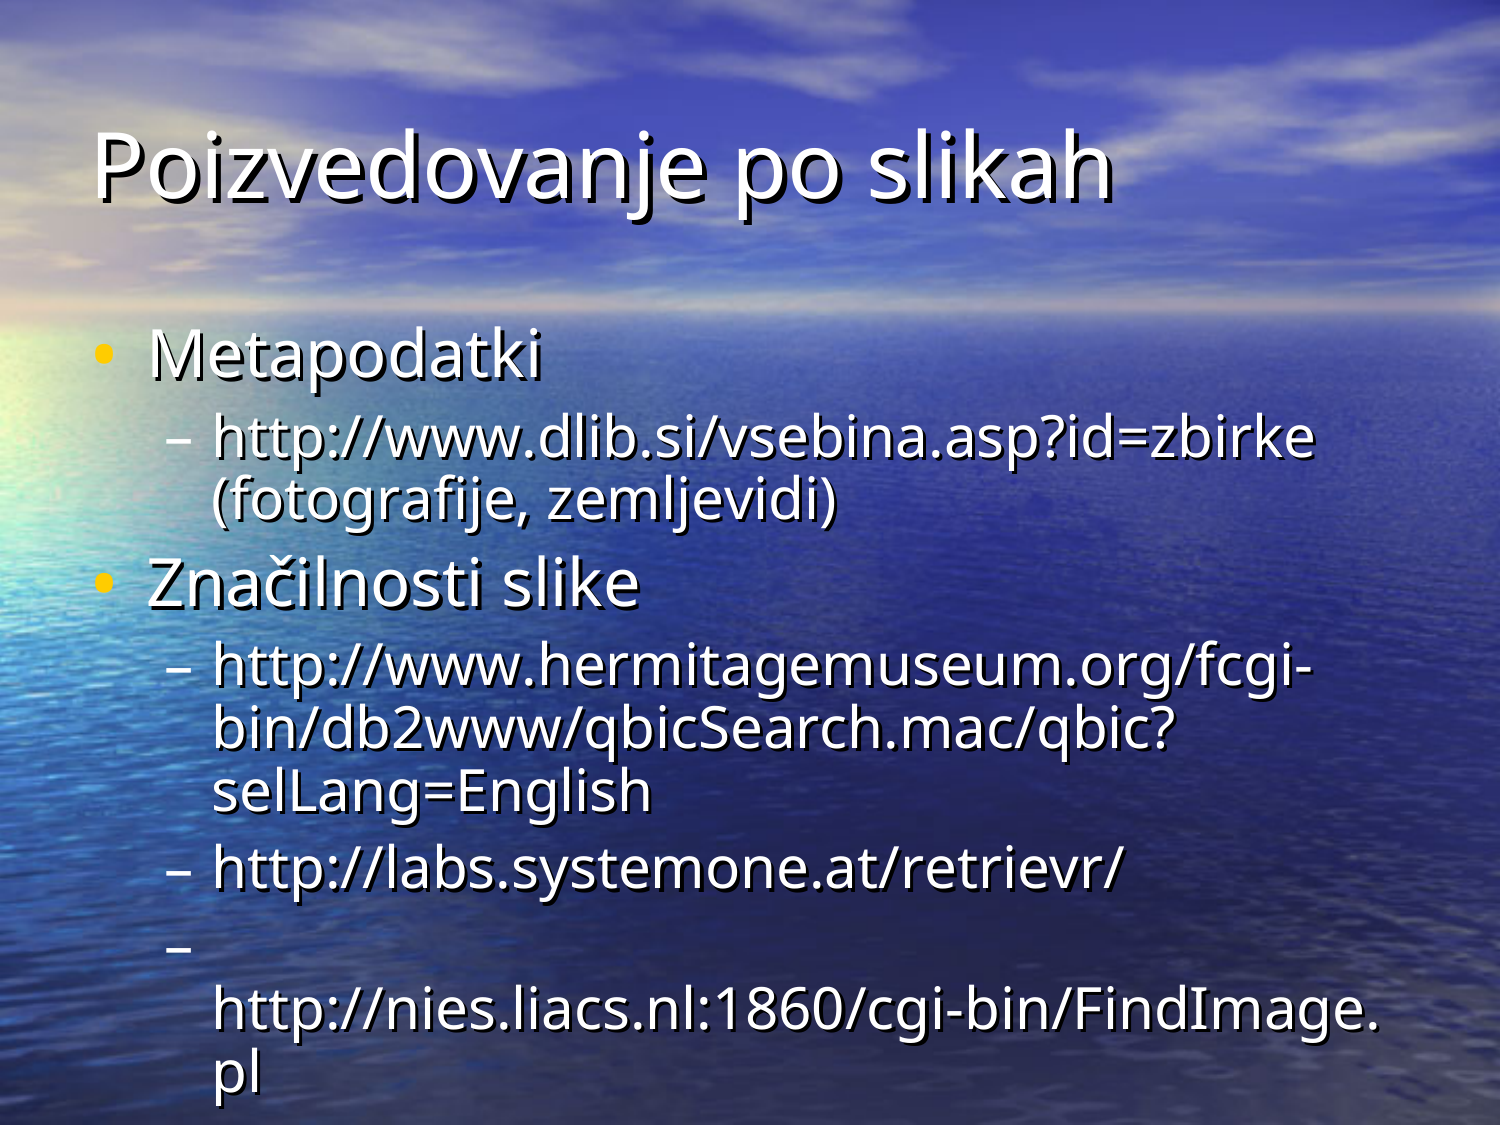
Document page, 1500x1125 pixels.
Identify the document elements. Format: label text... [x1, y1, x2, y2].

picture [0, 0, 1500, 1125]
list Metapodatki http://www.dlib.si/vsebina.asp?id=zbirke (fotografije, zemljevidi) Značilnosti slike http://www.hermitagemuseum.org/fcgi-bin/db2www/qbicSearch.mac/qbic?selLang=English http://labs.systemone.at/retrievr/ http://nies.liacs.nl:1860/cgi-bin/FindImage.pl [75, 312, 1426, 988]
title Poizvedovanje po slikah [75, 47, 1426, 276]
